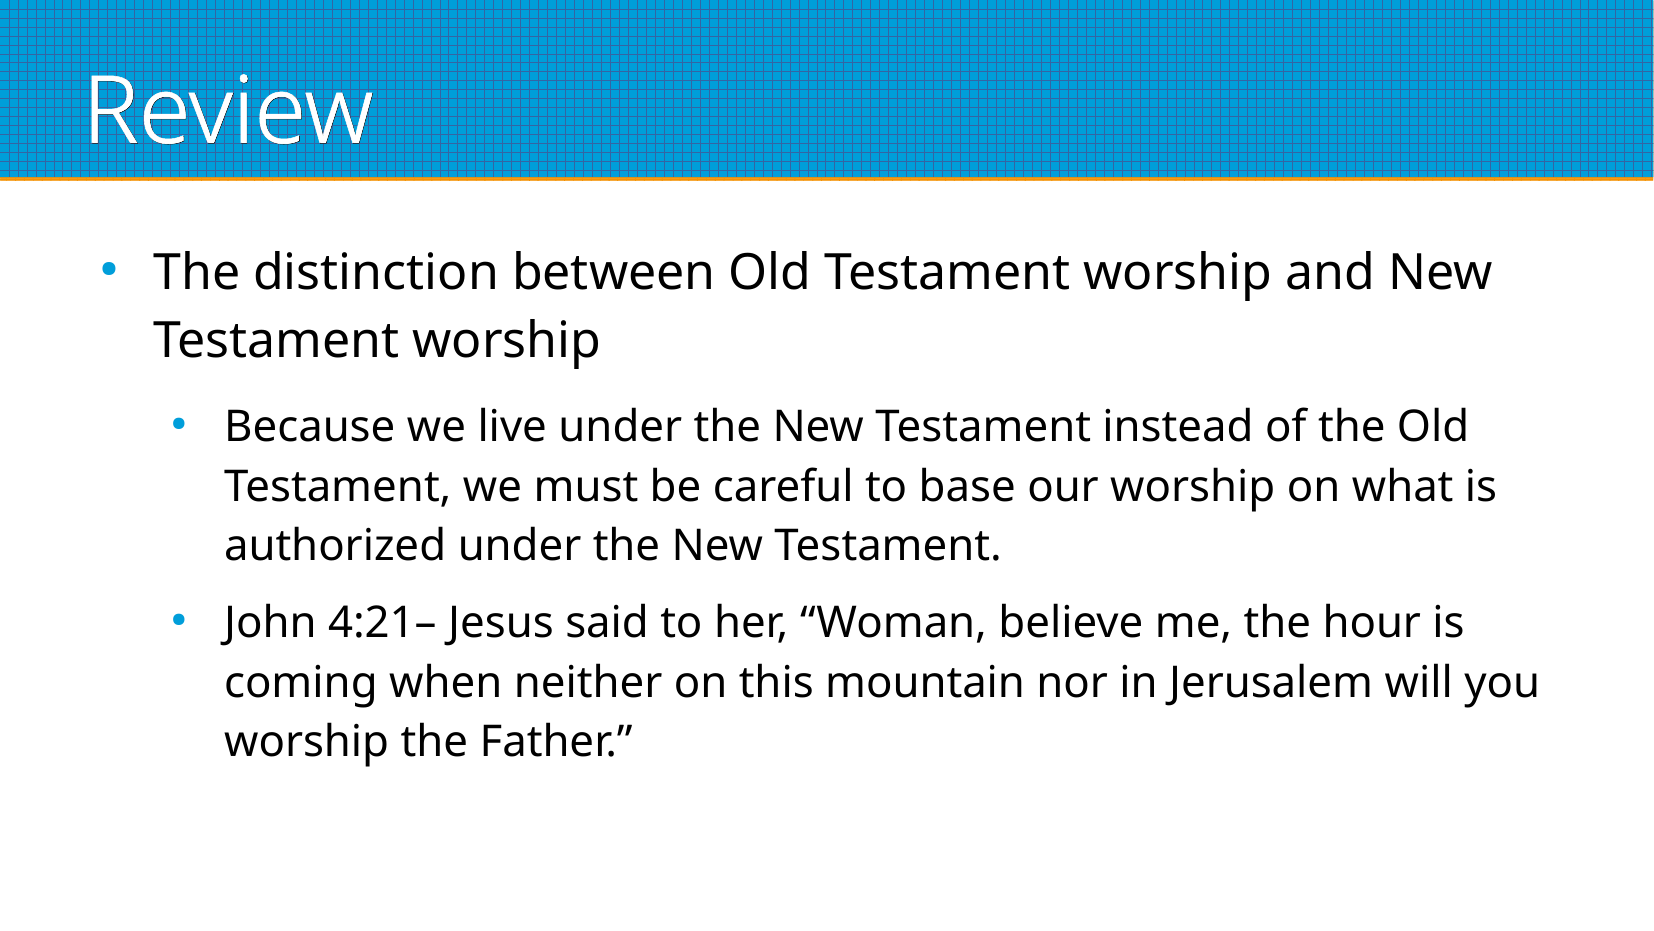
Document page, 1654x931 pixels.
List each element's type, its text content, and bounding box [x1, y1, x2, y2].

title Review [82, 14, 1571, 171]
list The distinction between Old Testament worship and New Testament worship Because we live under the New Testament instead of the Old Testament, we must be careful to base our worship on what is authorized under the New Testament. John 4:21– Jesus said to her, “Woman, believe me, the hour is coming when neither on this mountain nor in Jerusalem will you worship the Father.” [82, 236, 1613, 863]
